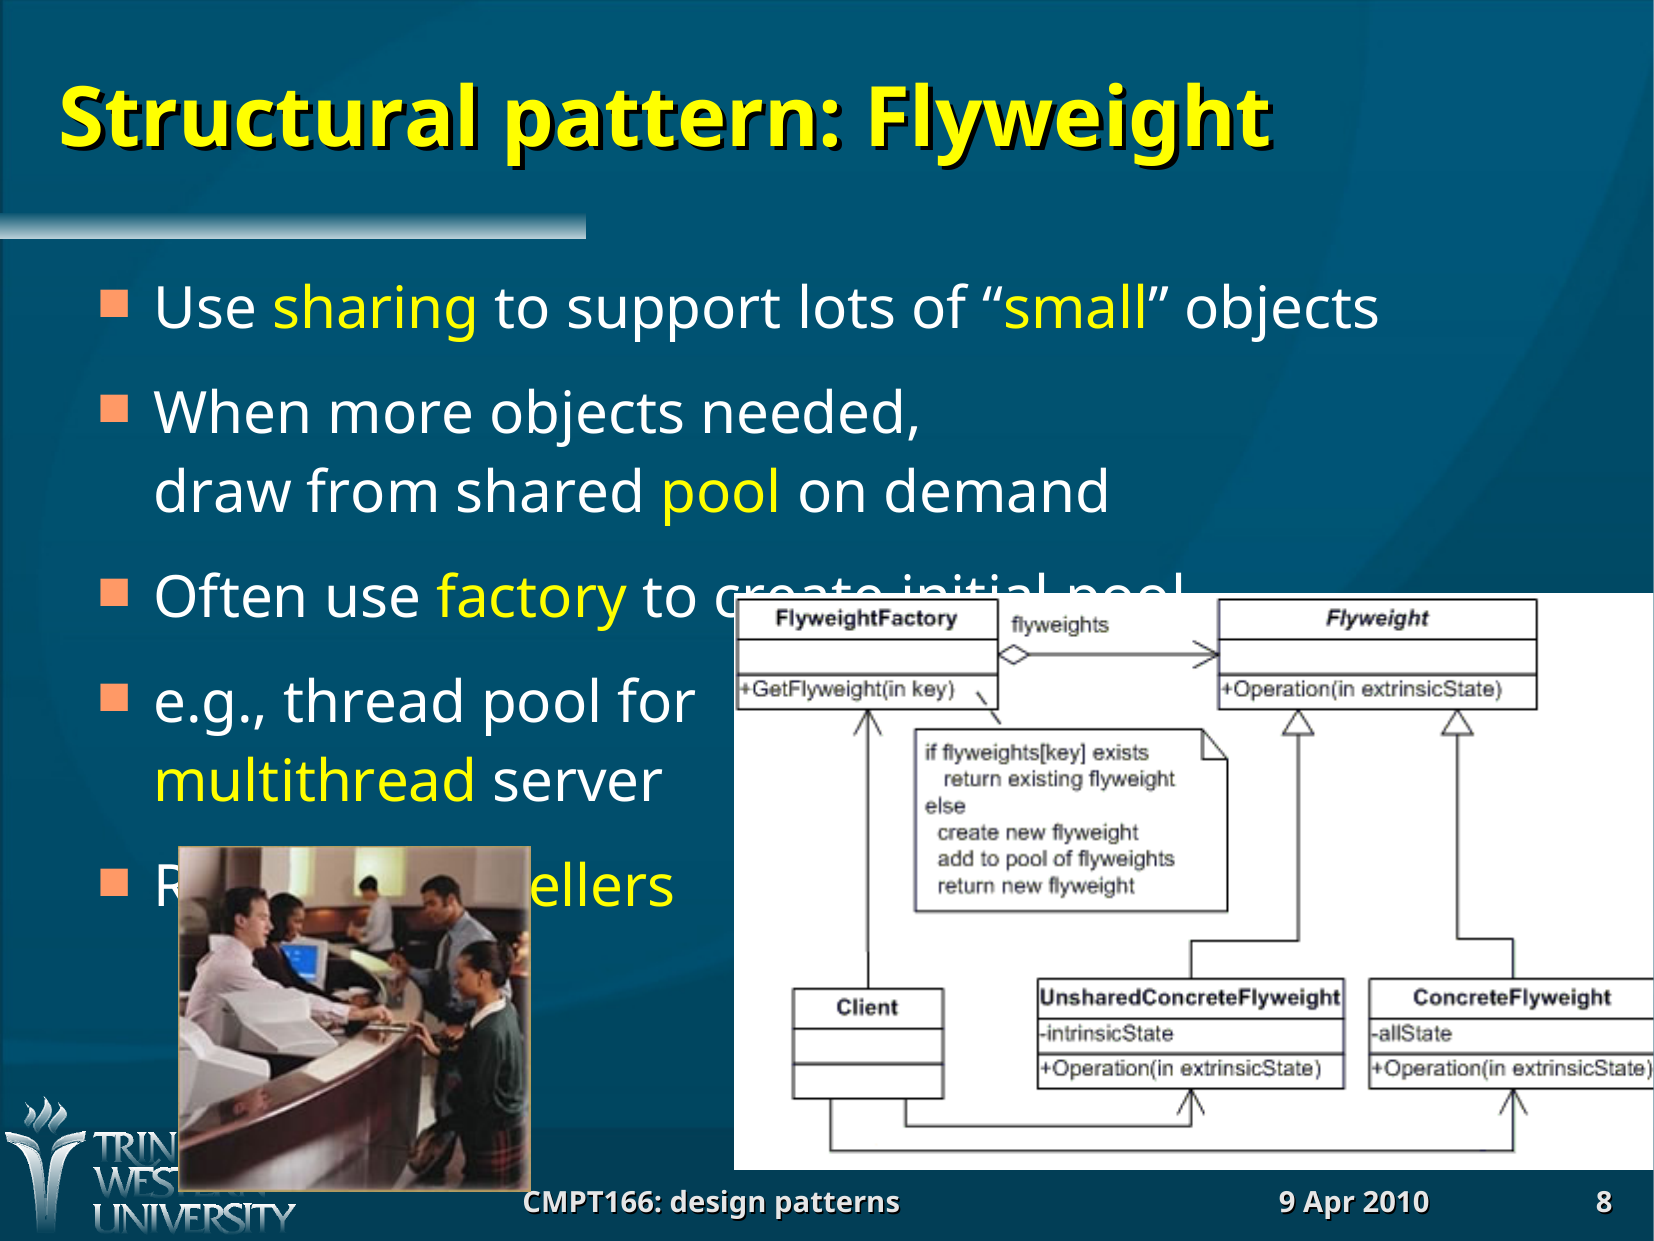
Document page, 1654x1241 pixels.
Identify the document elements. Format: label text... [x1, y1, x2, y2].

picture [38, 1227, 54, 1232]
picture [734, 593, 1654, 1169]
picture [177, 847, 532, 1192]
title Structural pattern: Flyweight [59, 27, 1548, 201]
list Use sharing to support lots of “small” objects When more objects needed, draw from shared pool on demand Often use factory to create initial pool e.g., thread pool for multithread server Row of bank tellers [82, 266, 1571, 844]
